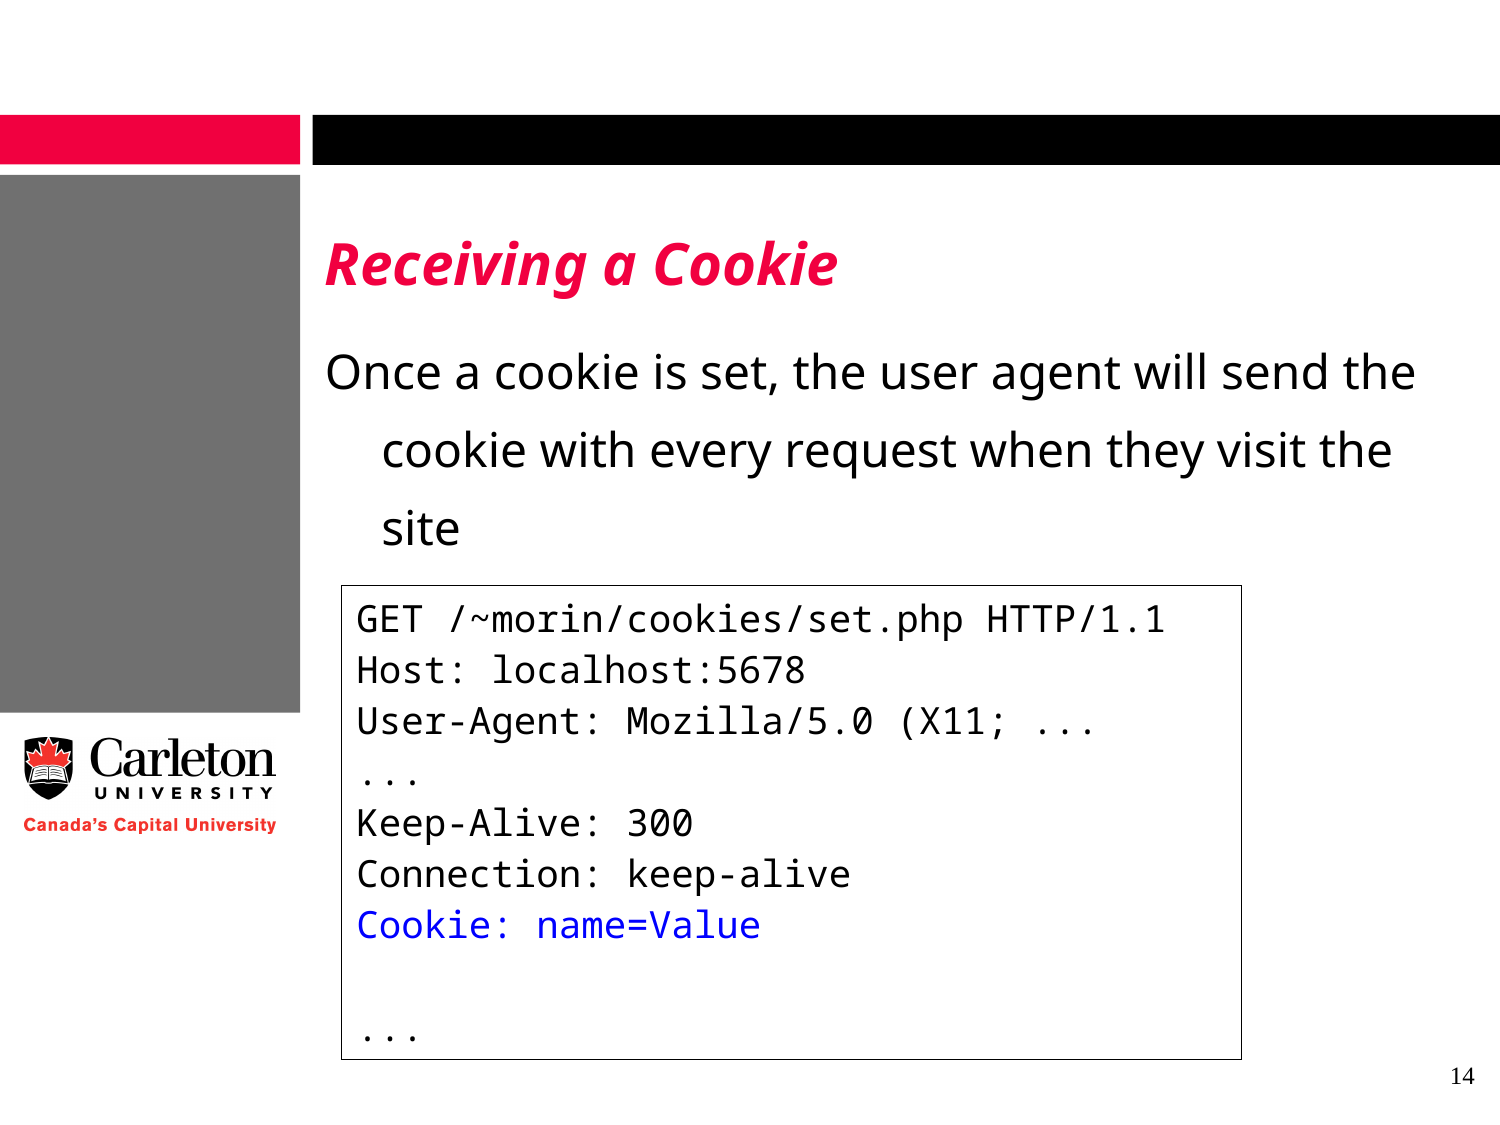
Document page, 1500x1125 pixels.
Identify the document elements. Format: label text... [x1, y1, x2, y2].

picture [24, 737, 276, 834]
list Once a cookie is set, the user agent will send the cookie with every request when they visit the site [342, 998, 1241, 1051]
list Once a cookie is set, the user agent will send the cookie with every request when they visit the site [324, 324, 1450, 1051]
text_box GET /~morin/cookies/set.php HTTP/1.1 Host: localhost:5678 User-Agent: Mozilla/5.0 (X11; ... ... Keep-Alive: 300 Connection: keep-alive Cookie: name=Value ... [341, 585, 1242, 998]
title Receiving a Cookie [324, 187, 1450, 324]
